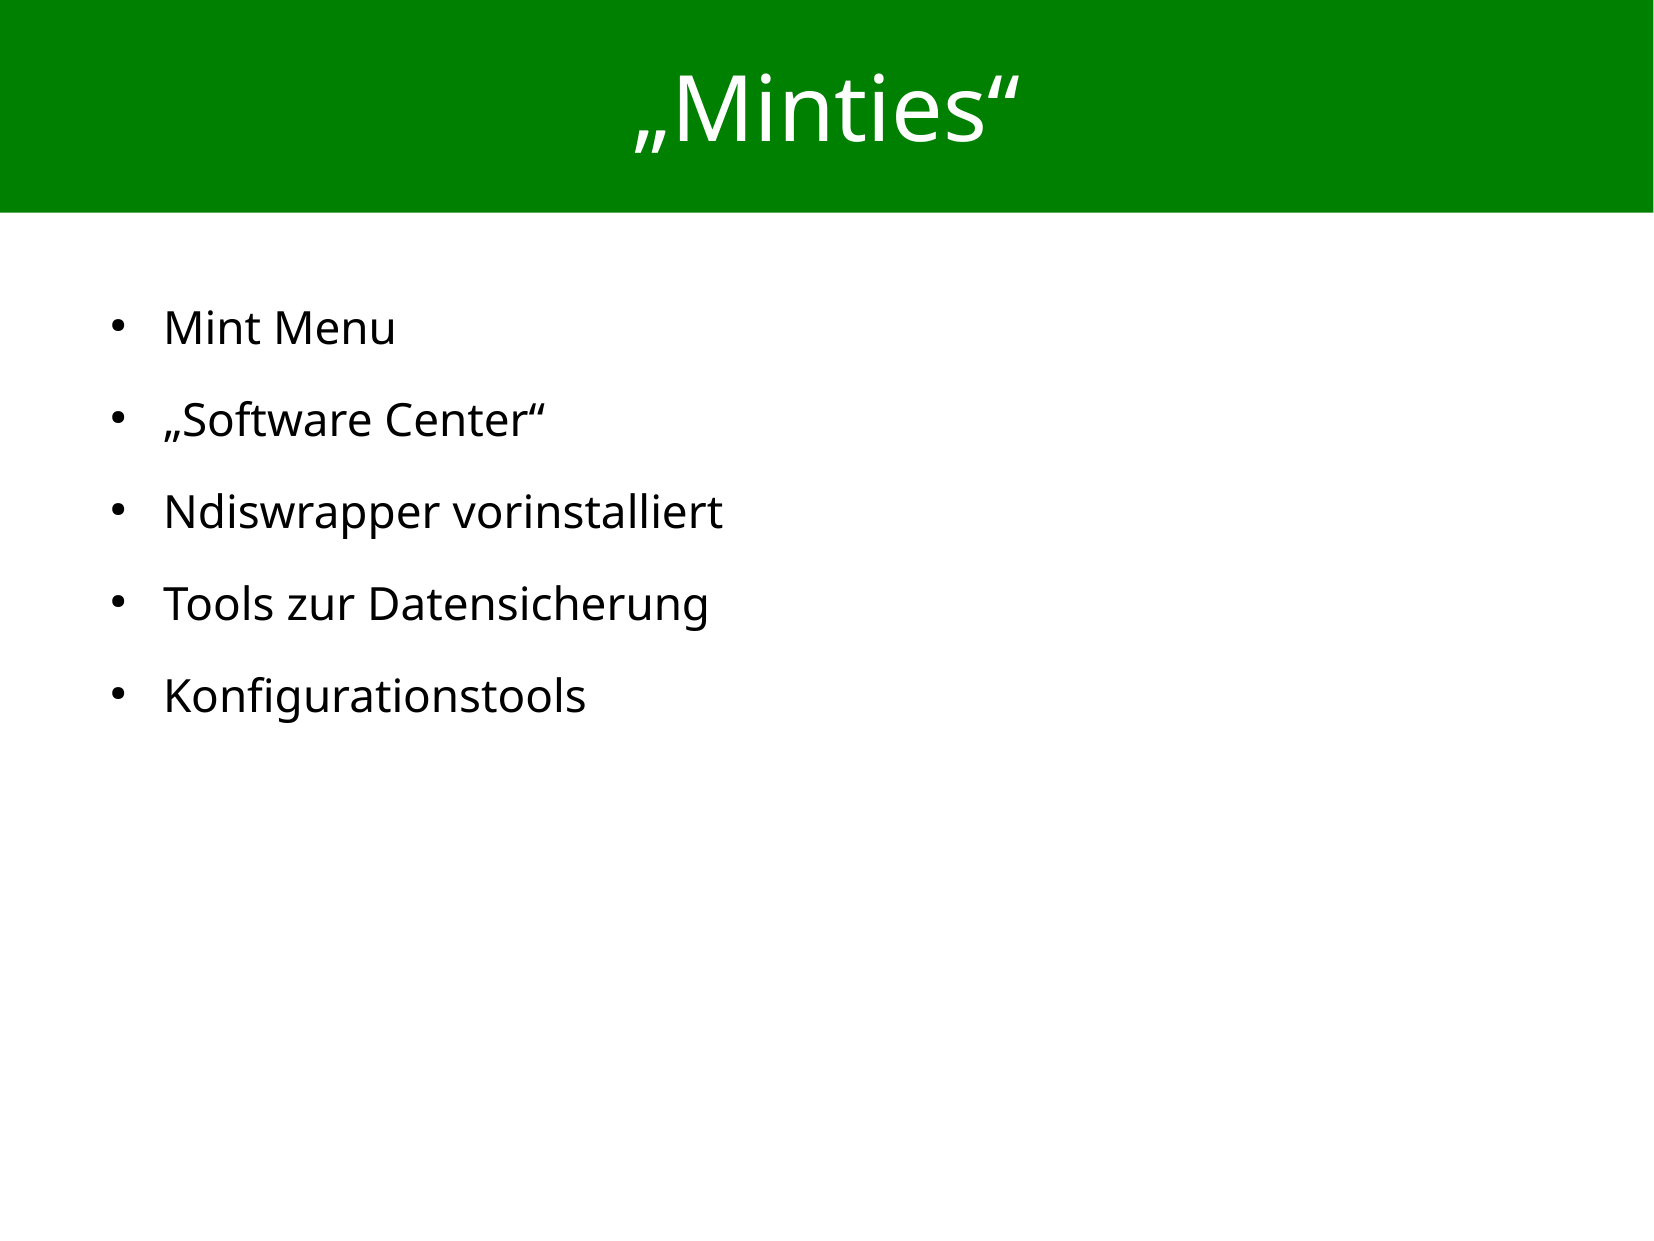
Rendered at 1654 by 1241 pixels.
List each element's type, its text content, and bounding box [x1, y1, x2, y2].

list Mint Menu „Software Center“ Ndiswrapper vorinstalliert Tools zur Datensicherung Konfigurationstools [92, 295, 1548, 1015]
title „Minties“ [0, 0, 1654, 213]
